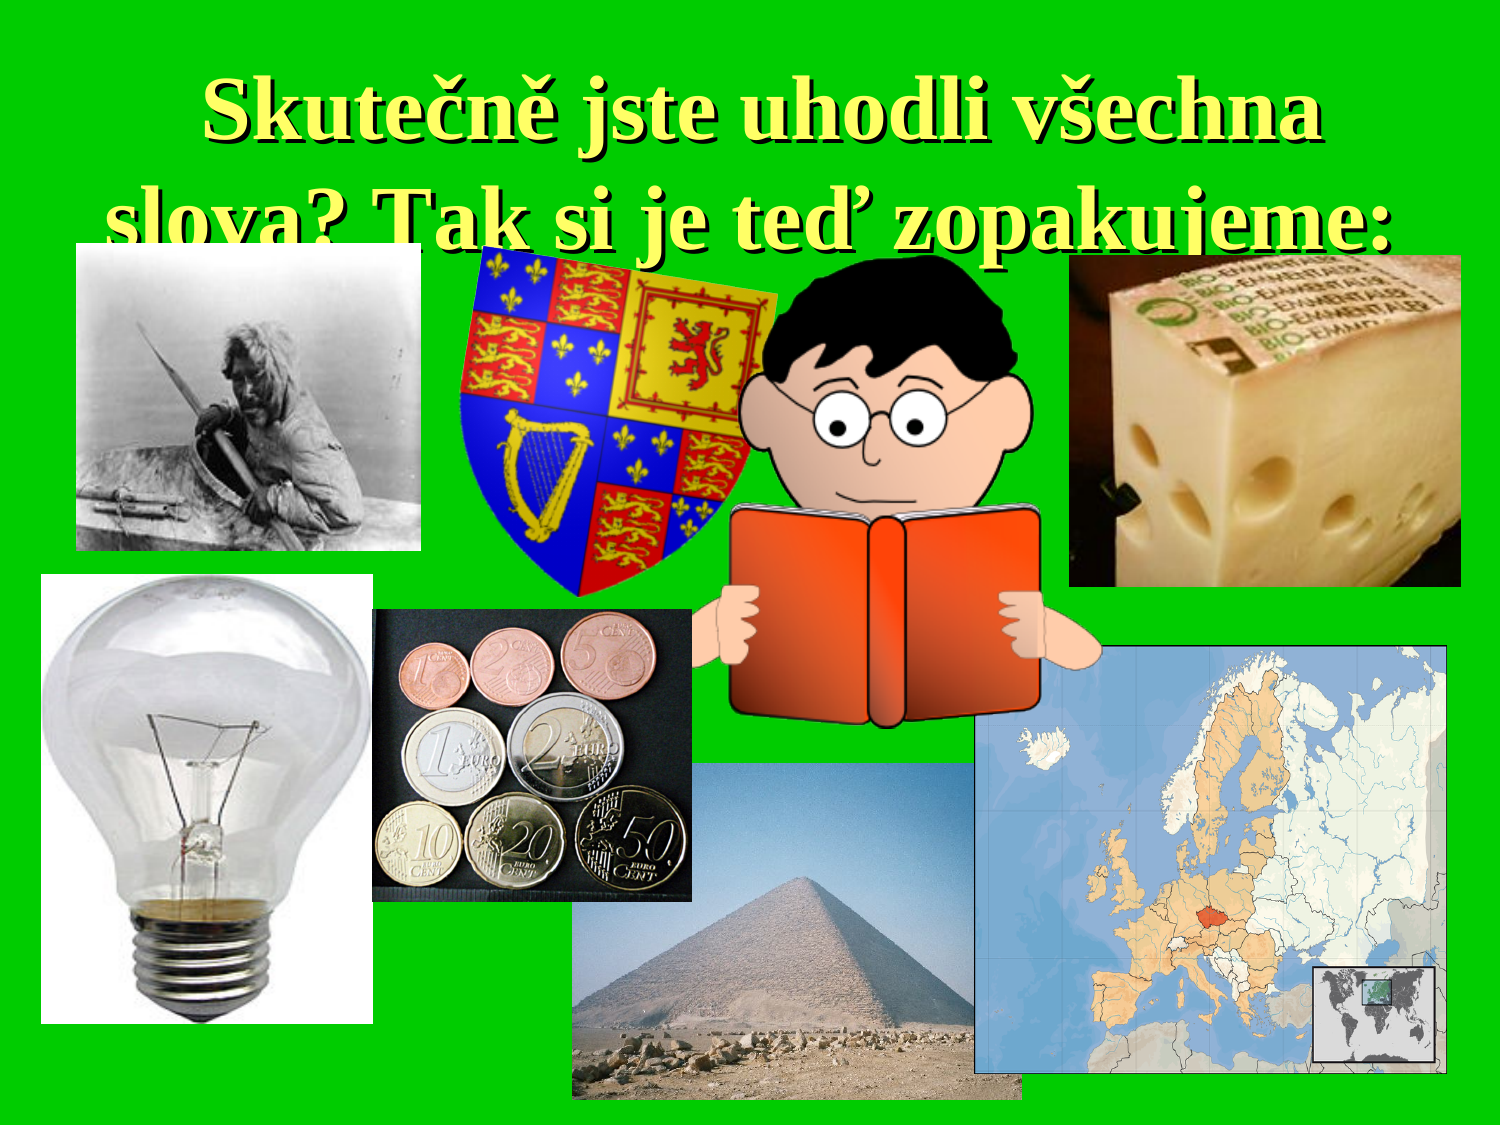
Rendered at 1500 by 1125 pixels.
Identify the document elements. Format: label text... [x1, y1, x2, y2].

picture [76, 243, 421, 551]
picture [41, 245, 1461, 1100]
title Skutečně jste uhodli všechna slova? Tak si je teď zopakujeme: [75, 39, 1451, 276]
